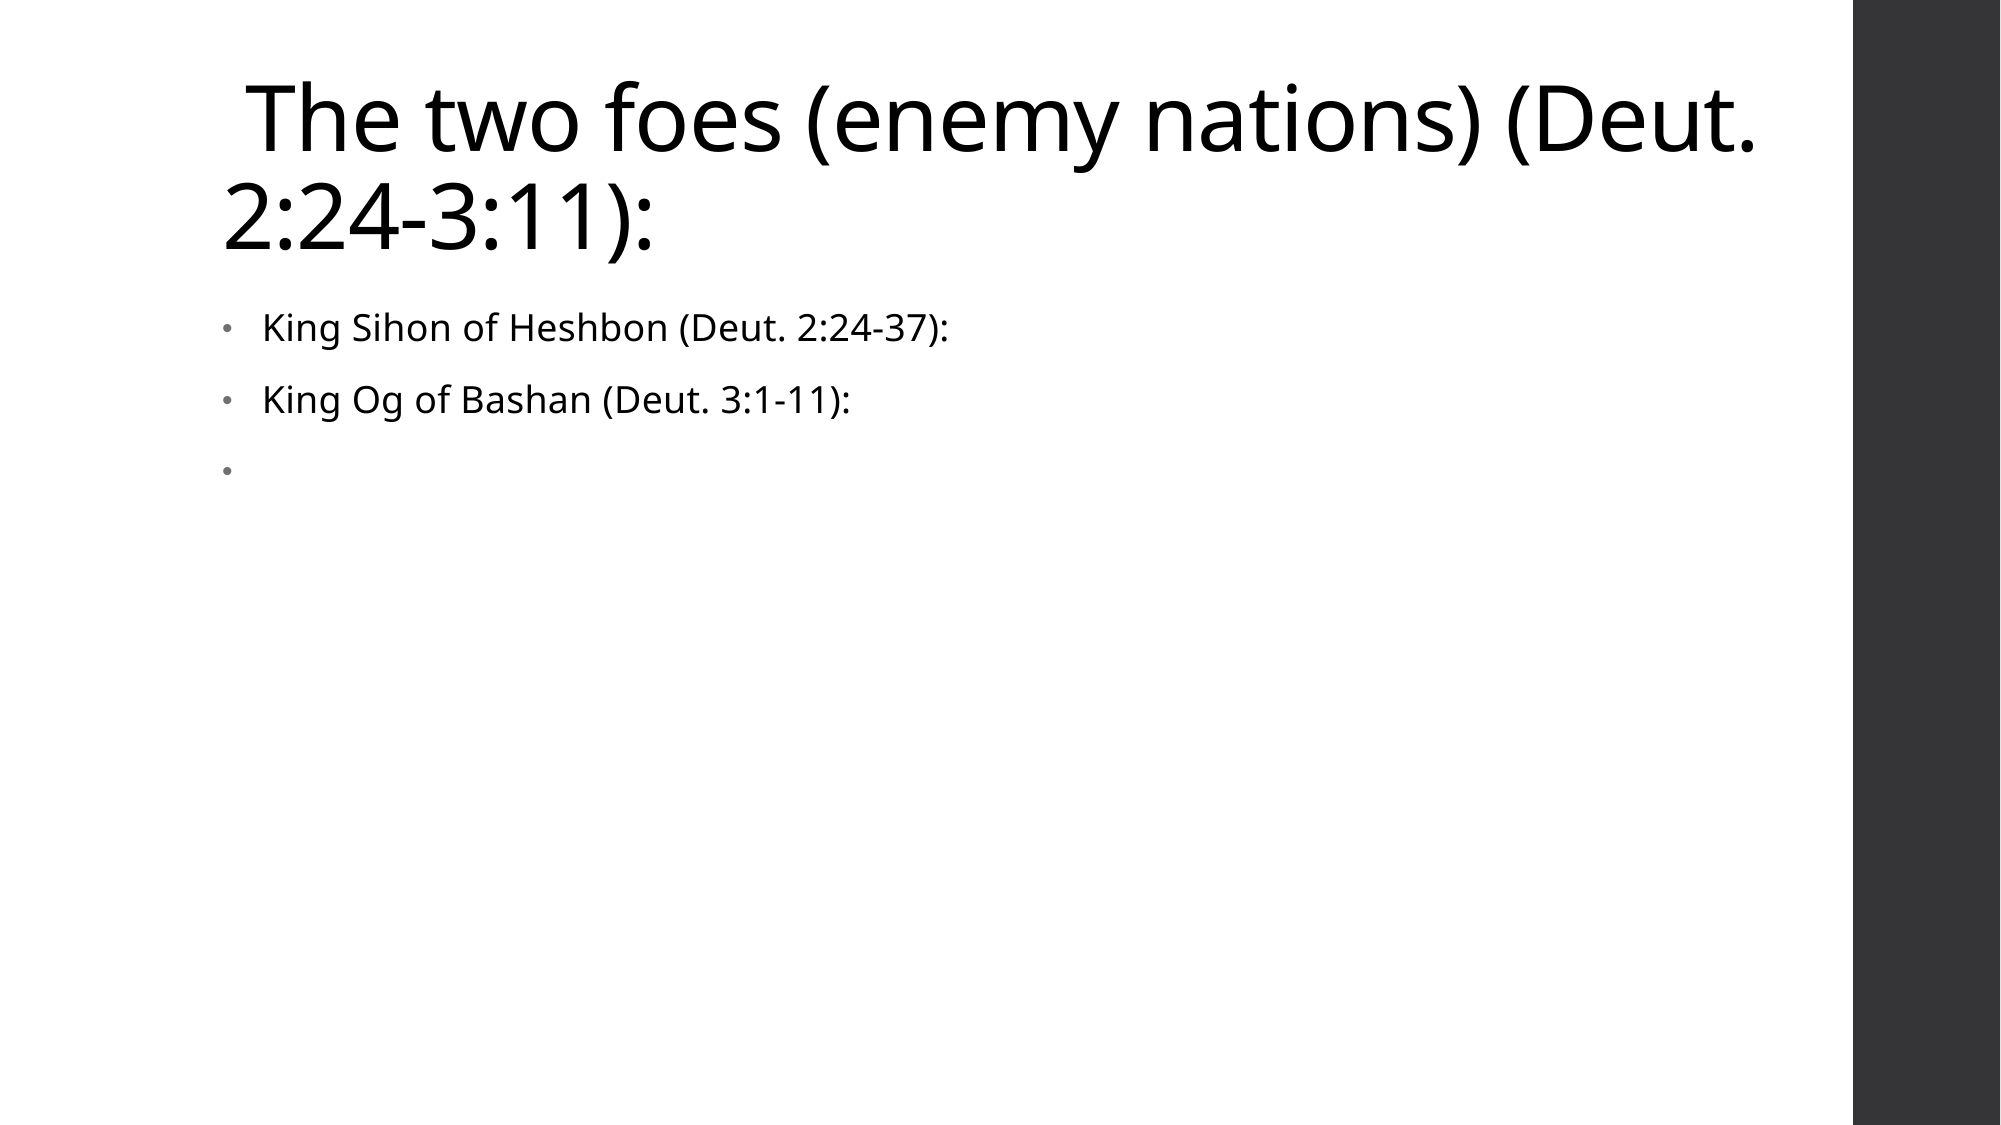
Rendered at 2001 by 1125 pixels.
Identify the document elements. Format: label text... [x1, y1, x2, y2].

list King Sihon of Heshbon (Deut. 2:24-37): King Og of Bashan (Deut. 3:1-11): [206, 299, 1617, 1014]
title The two foes (enemy nations) (Deut. 2:24-3:11): [206, 60, 1797, 278]
